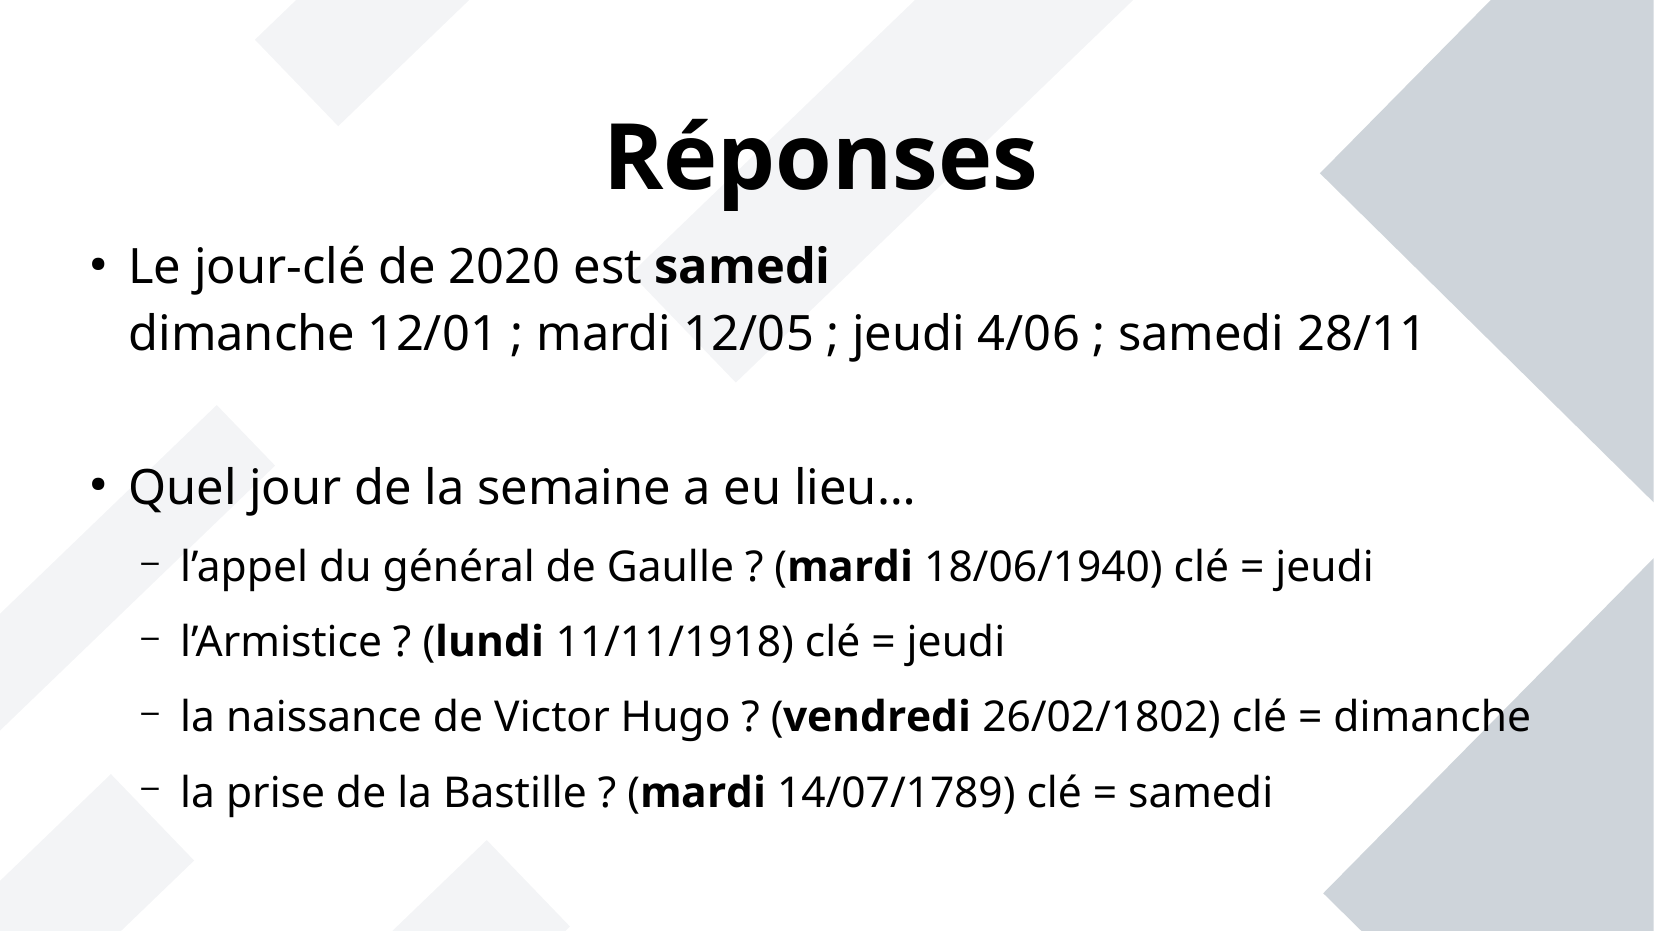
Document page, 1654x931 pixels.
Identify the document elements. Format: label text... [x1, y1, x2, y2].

list Le jour-clé de 2020 est samedi dimanche 12/01 ; mardi 12/05 ; jeudi 4/06 ; samedi 28/11 Quel jour de la semaine a eu lieu… l’appel du général de Gaulle ? (mardi 18/06/1940) clé = jeudi l’Armistice ? (lundi 11/11/1918) clé = jeudi la naissance de Victor Hugo ? (vendredi 26/02/1802) clé = dimanche la prise de la Bastille ? (mardi 14/07/1789) clé = samedi [76, 232, 1565, 835]
title Réponses [76, 76, 1565, 232]
